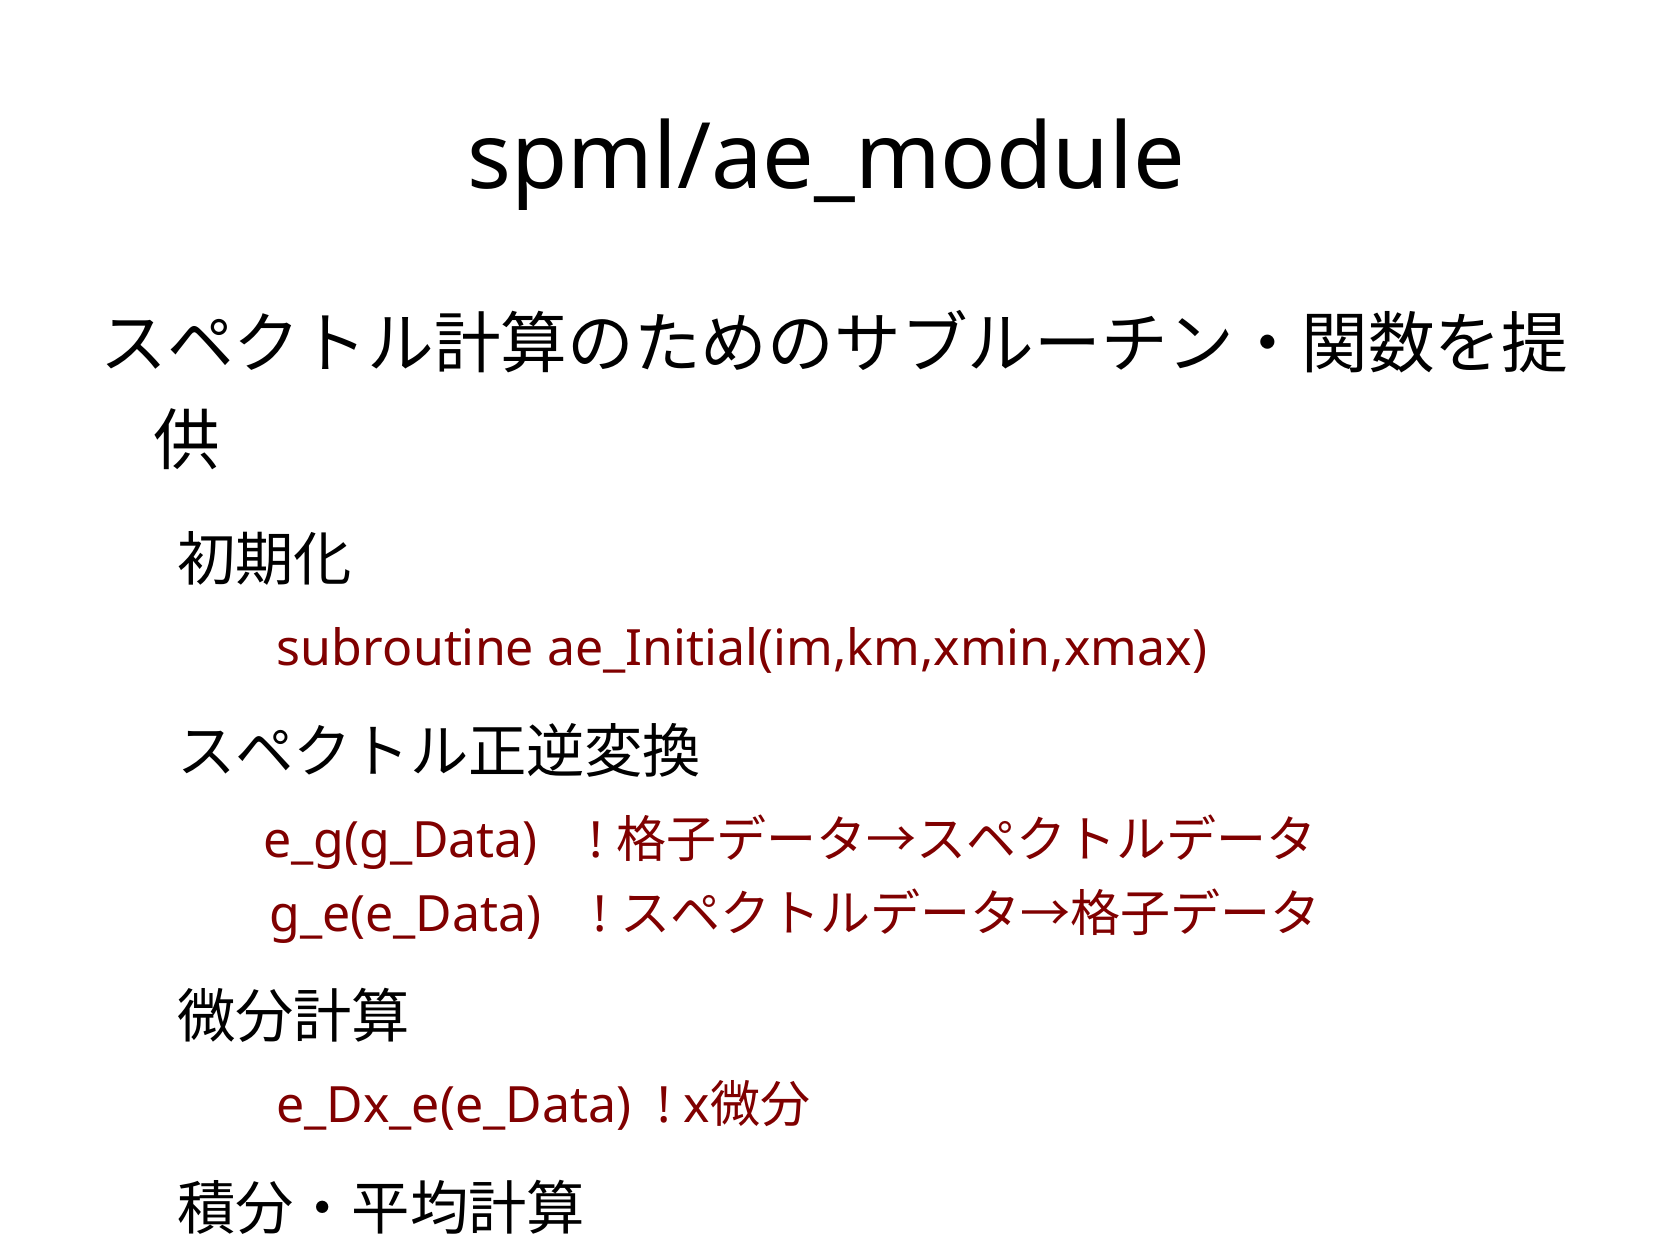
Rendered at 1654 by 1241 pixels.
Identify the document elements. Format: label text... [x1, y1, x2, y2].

list スペクトル計算のためのサブルーチン・関数を提供 初期化 subroutine ae_Initial(im,km,xmin,xmax) スペクトル正逆変換 e_g(g_Data) ! 格子データ→スペクトルデータ g_e(e_Data) ! スペクトルデータ→格子データ 微分計算 e_Dx_e(e_Data) ! x微分 積分・平均計算 Int_g(g_Data) ! 全領域積分 Avr_g(g_Data) ! 全領域平均 [82, 290, 1571, 1201]
title spml/ae_module [82, 56, 1571, 250]
